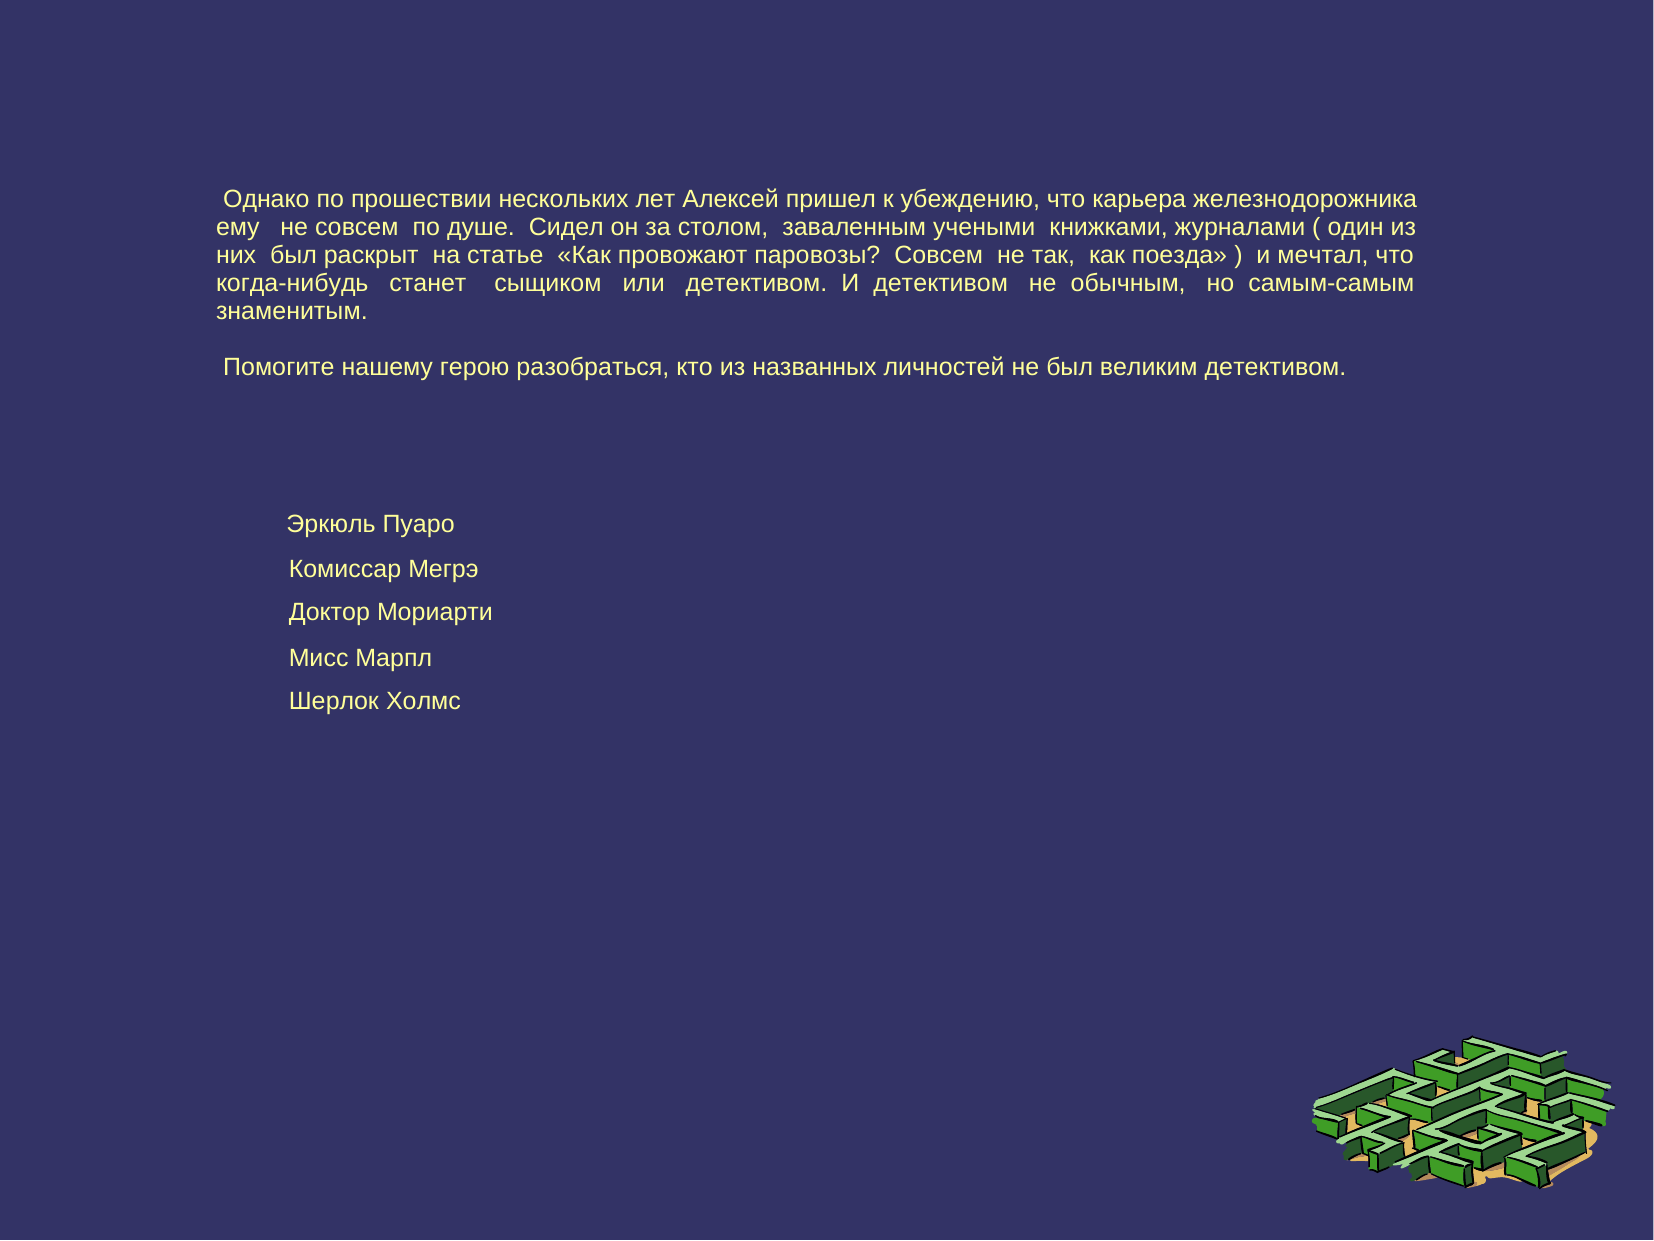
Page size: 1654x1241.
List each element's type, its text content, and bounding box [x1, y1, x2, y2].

text_box Мисс Марпл [274, 636, 473, 679]
text_box Эркюль Пуаро [271, 501, 471, 545]
text_box Шерлок Холмс [274, 679, 591, 723]
text_box Однако по прошествии нескольких лет Алексей пришел к убеждению, что карьера железнодорожника ему не совсем по душе. Сидел он за столом, заваленным учеными книжками, журналами ( один из них был раскрыт на статье «Как провожают паровозы? Совсем не так, как поезда» ) и мечтал, что когда-нибудь станет сыщиком или детективом. И детективом не обычным, но самым-самым знаменитым. Помогите нашему герою разобраться, кто из названных личностей не был великим детективом. [201, 177, 1447, 388]
text_box Доктор Мориарти [274, 590, 562, 634]
text_box Комиссар Мегрэ [274, 547, 532, 590]
